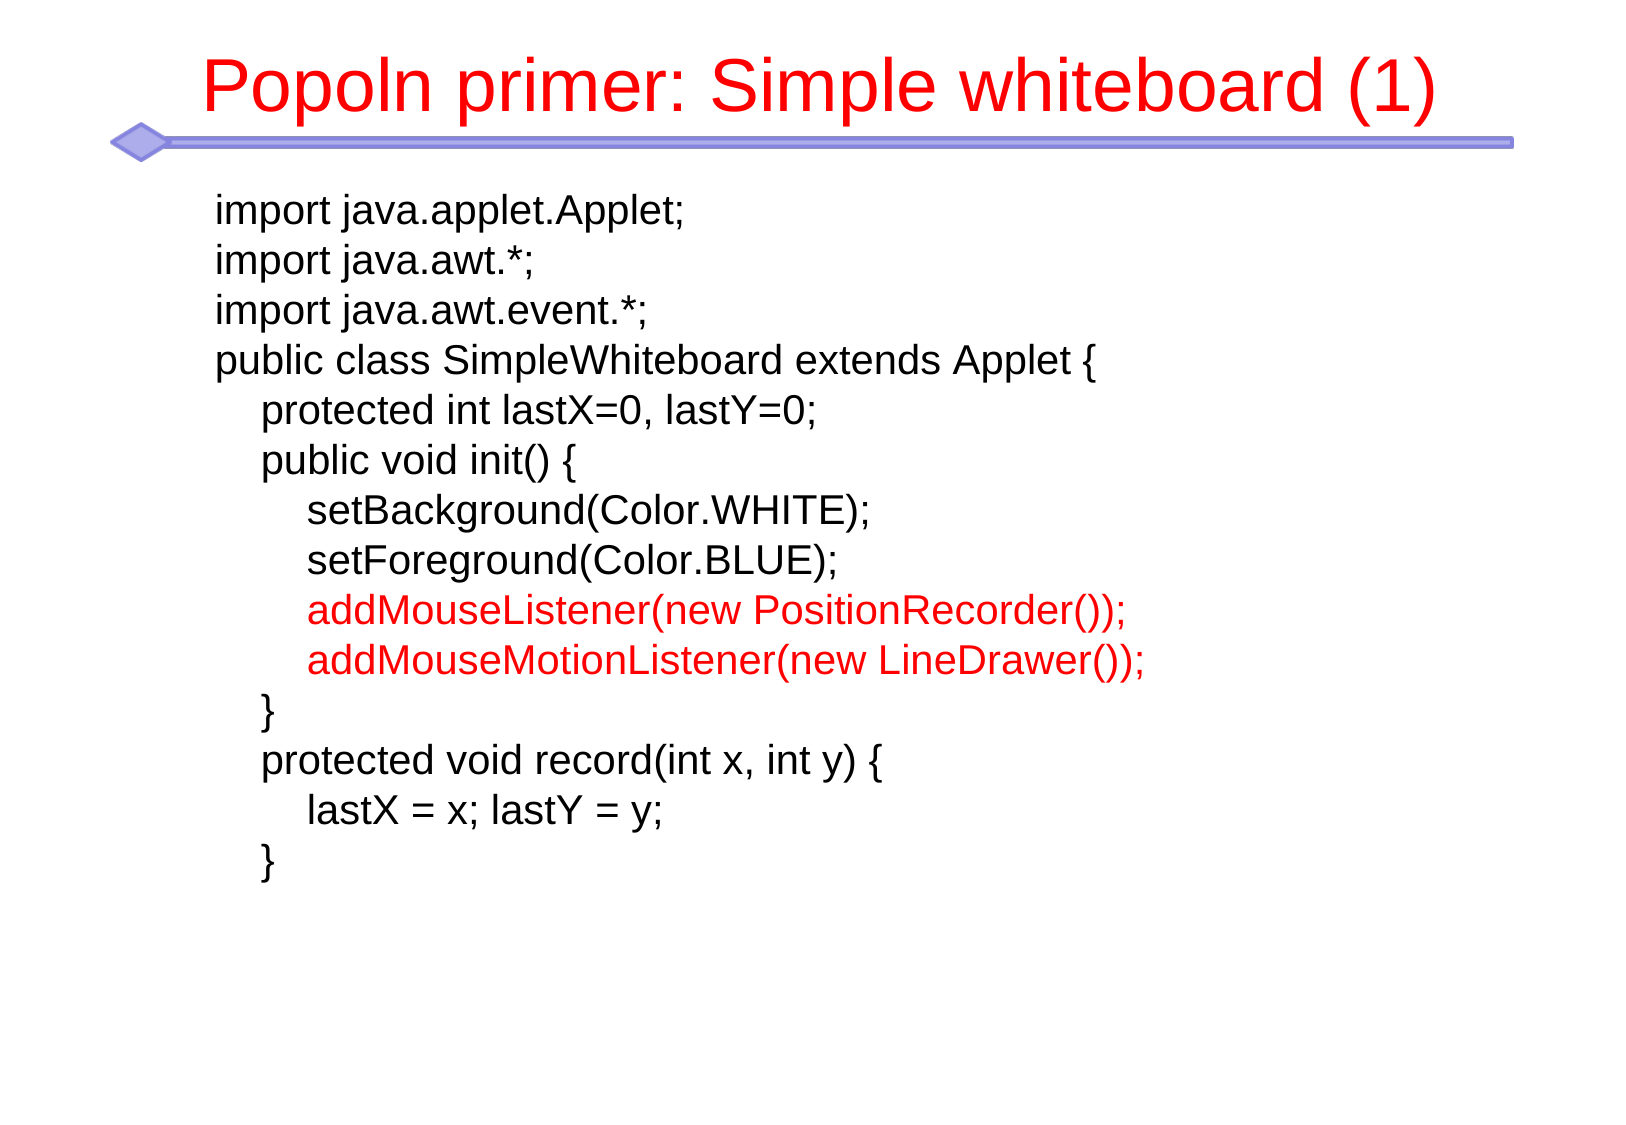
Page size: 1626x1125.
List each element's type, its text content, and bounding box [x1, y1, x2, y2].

text_box import java.applet.Applet; import java.awt.*; import java.awt.event.*; public class SimpleWhiteboard extends Applet { protected int lastX=0, lastY=0; public void init() { setBackground(Color.WHITE); setForeground(Color.BLUE); addMouseListener(new PositionRecorder()); addMouseMotionListener(new LineDrawer()); } protected void record(int x, int y) { lastX = x; lastY = y; } [200, 174, 1451, 891]
picture [109, 121, 1515, 163]
title Popoln primer: Simple whiteboard (1) [125, 24, 1516, 138]
